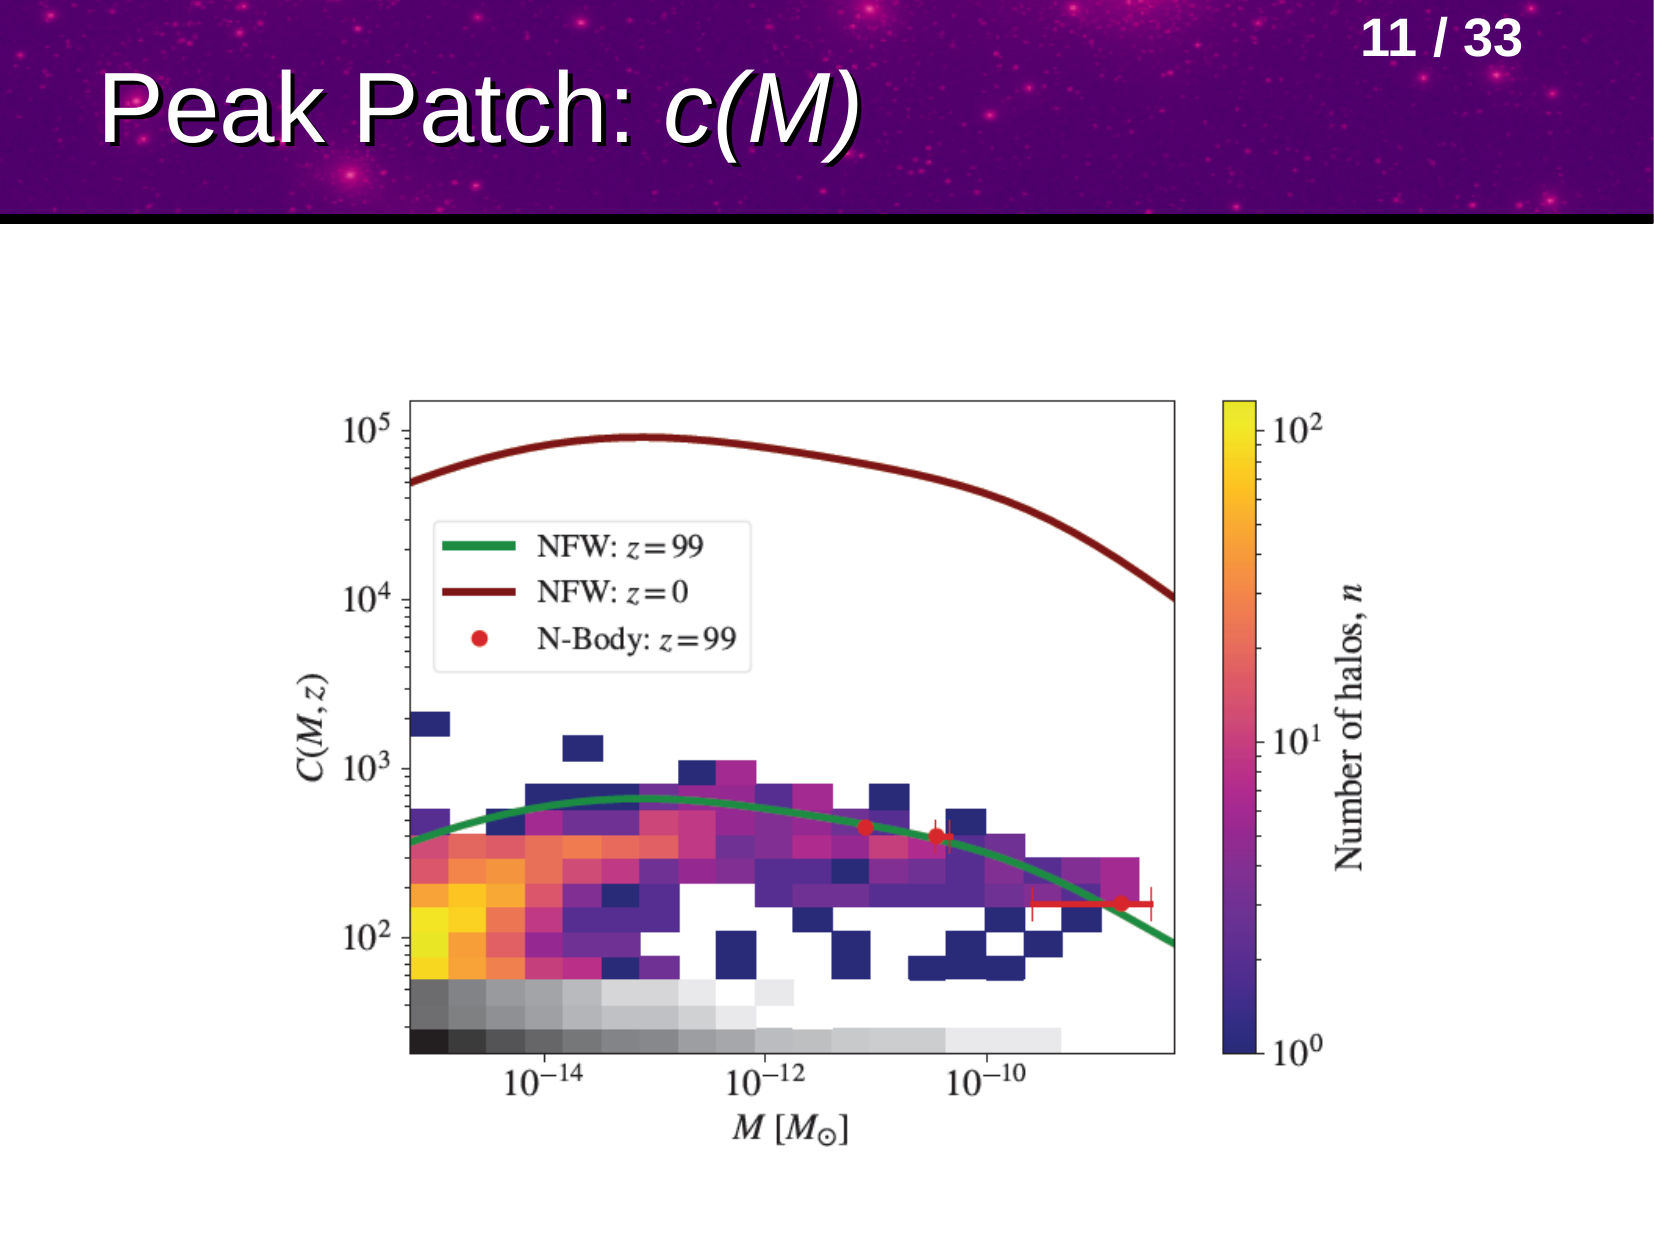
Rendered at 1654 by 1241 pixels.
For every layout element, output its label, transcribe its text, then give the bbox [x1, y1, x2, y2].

text_box <number> / 33 [1345, 0, 1654, 77]
picture [0, 0, 1345, 214]
text_box Peak Patch: c(M) [82, 44, 1654, 283]
picture [283, 377, 1418, 1158]
